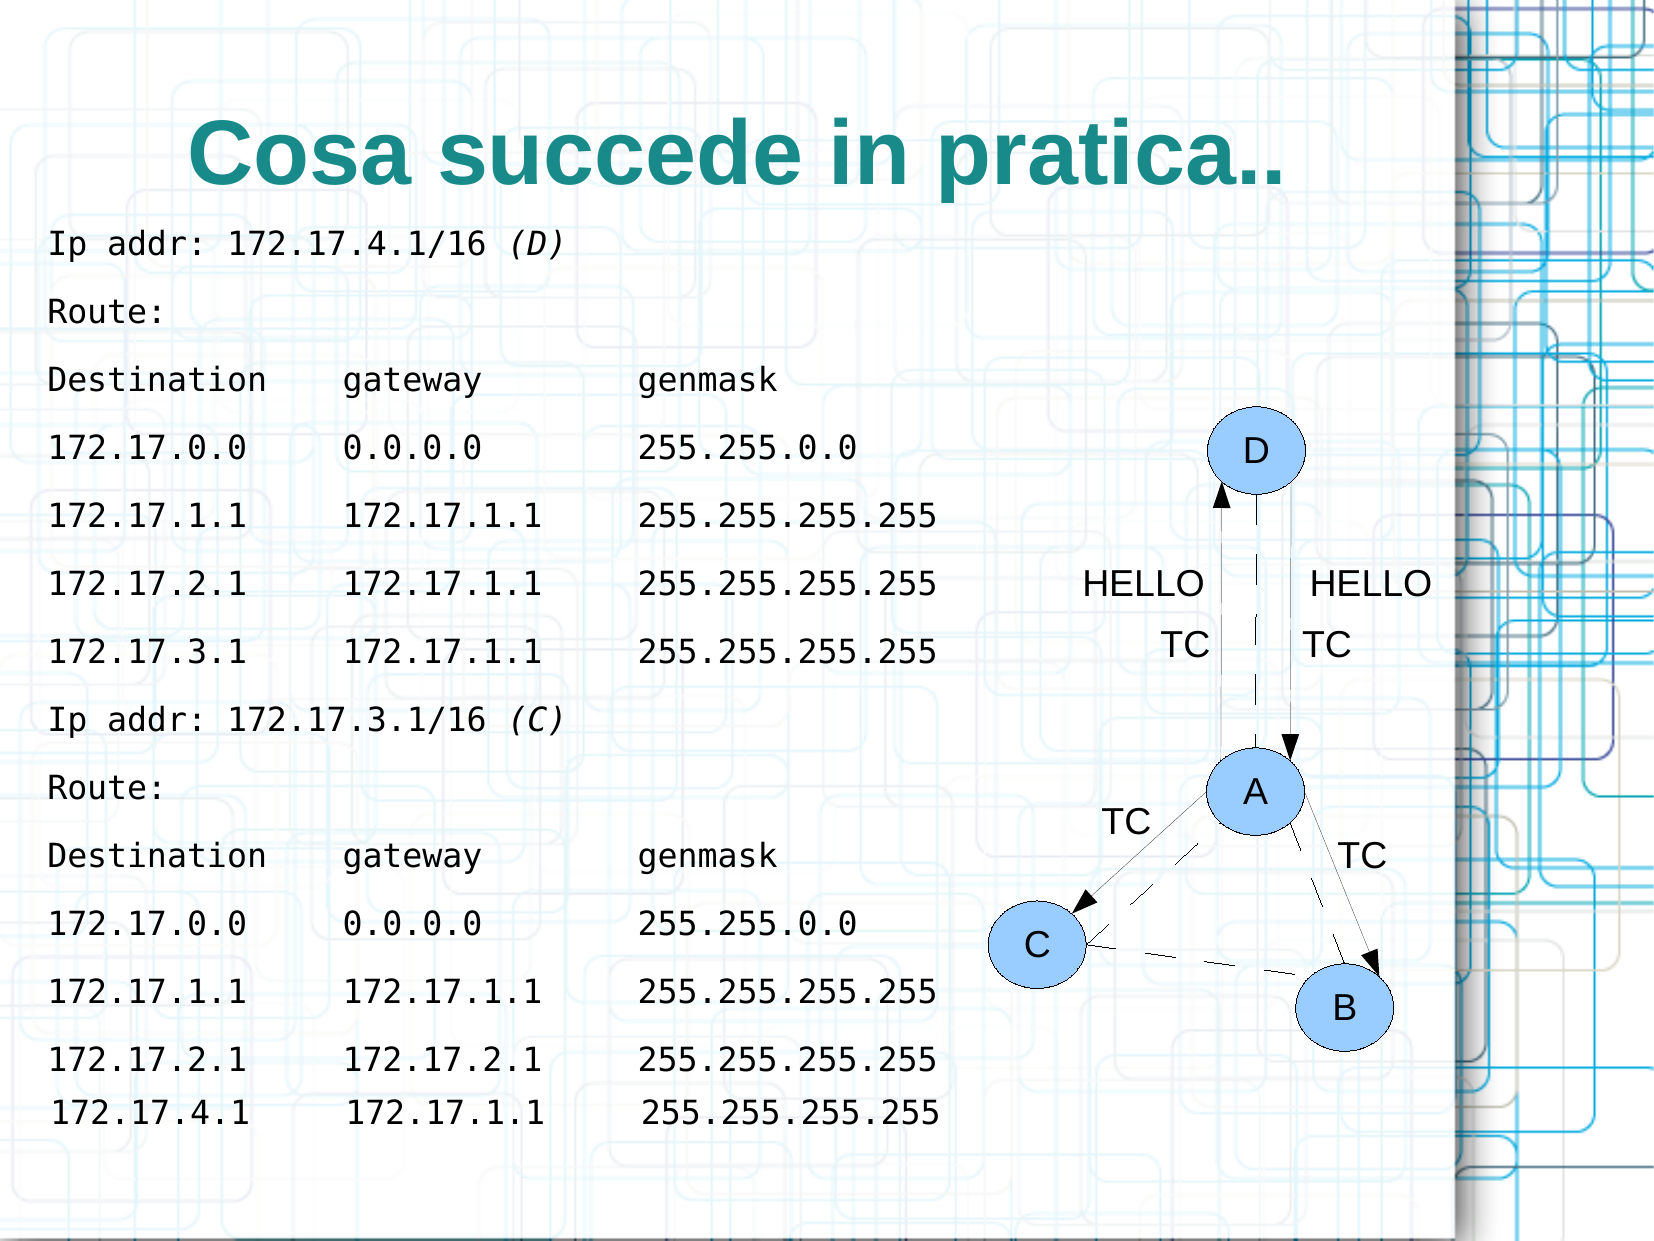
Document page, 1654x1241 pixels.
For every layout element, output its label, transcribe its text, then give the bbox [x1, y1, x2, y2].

text_box TC [1086, 793, 1276, 851]
text_box TC [1322, 826, 1512, 884]
text_box B [1382, 979, 1394, 1036]
text_box HELLO [1067, 555, 1257, 612]
picture [0, 0, 1654, 1241]
text_box 172.17.4.1 172.17.1.1 255.255.255.255 [35, 1086, 1441, 1203]
text_box TC [1335, 616, 1477, 674]
title Cosa succede in pratica.. [59, 49, 1418, 257]
list Ip addr: 172.17.4.1/16 (D) Route: Destination gateway genmask 172.17.0.0 0.0.0.0 255.255.0.0 172.17.1.1 172.17.1.1 255.255.255.255 172.17.2.1 172.17.1.1 255.255.255.255 172.17.3.1 172.17.1.1 255.255.255.255 Ip addr: 172.17.3.1/16 (C) Route: Destination gateway genmask 172.17.0.0 0.0.0.0 255.255.0.0 172.17.1.1 172.17.1.1 255.255.255.255 172.17.2.1 172.17.2.1 255.255.255.255 [47, 224, 1382, 1086]
text_box TC [1145, 616, 1335, 674]
text_box HELLO [1294, 555, 1484, 612]
